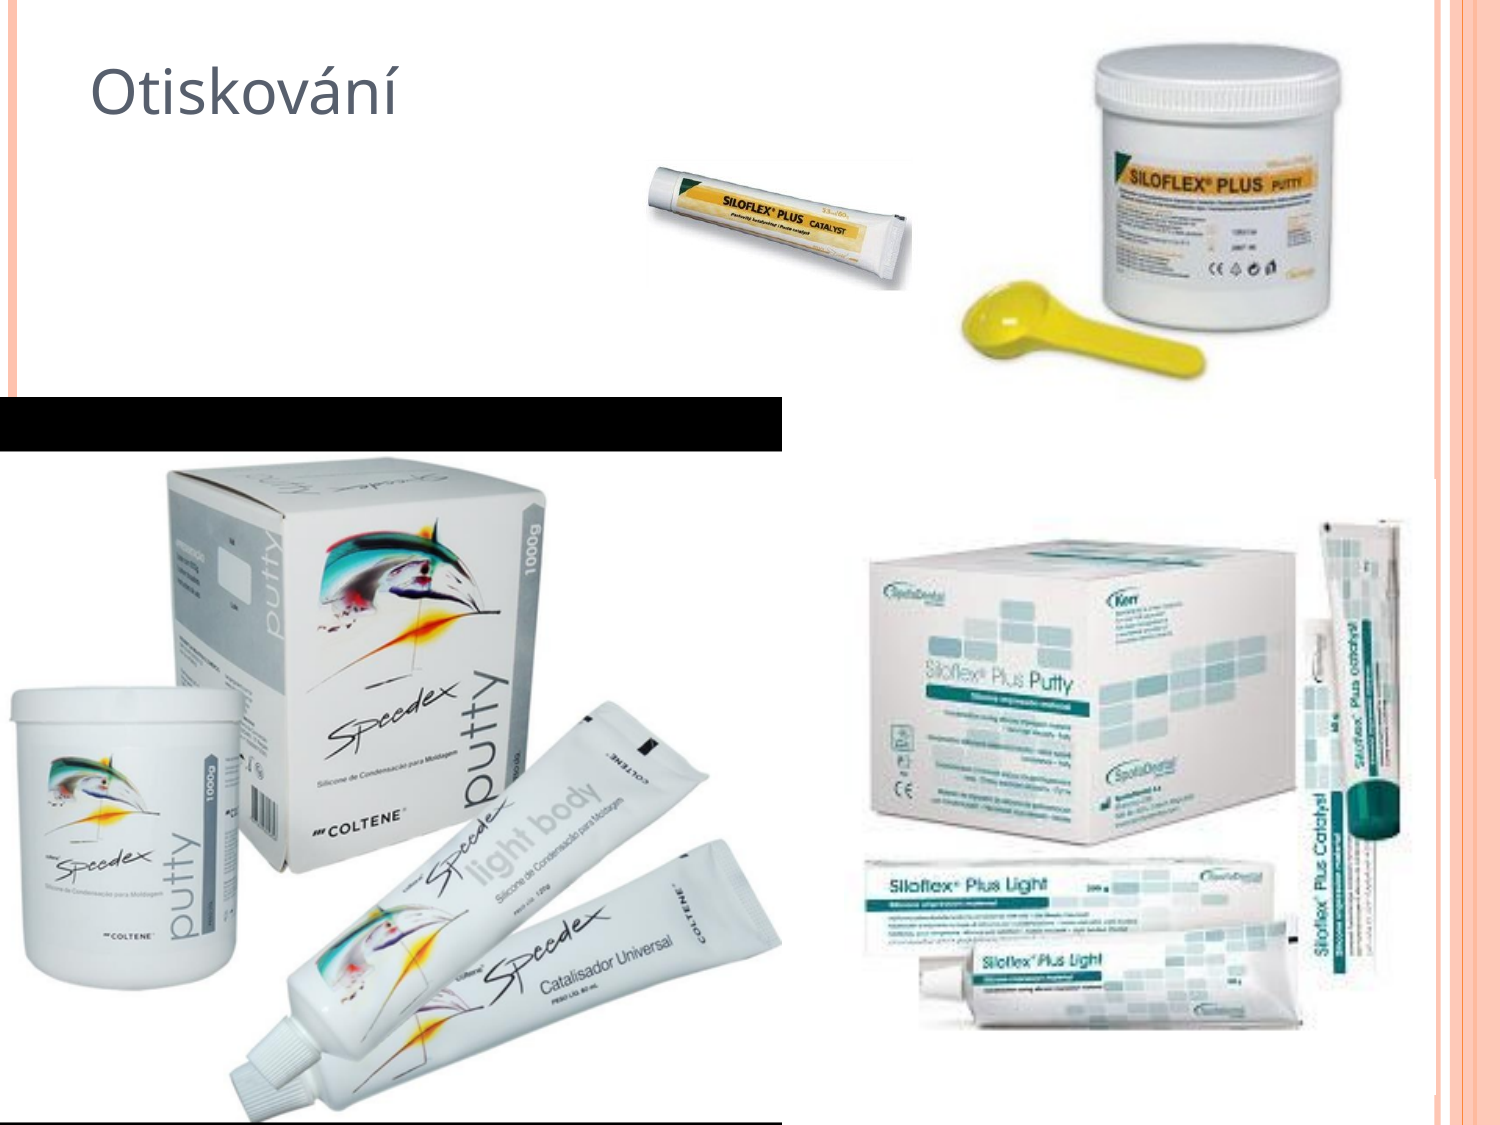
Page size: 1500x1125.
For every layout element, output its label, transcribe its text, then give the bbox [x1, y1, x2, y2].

title Otiskování [75, 45, 920, 233]
picture [642, 101, 918, 350]
picture [844, 0, 1436, 1095]
picture [0, 397, 782, 1125]
